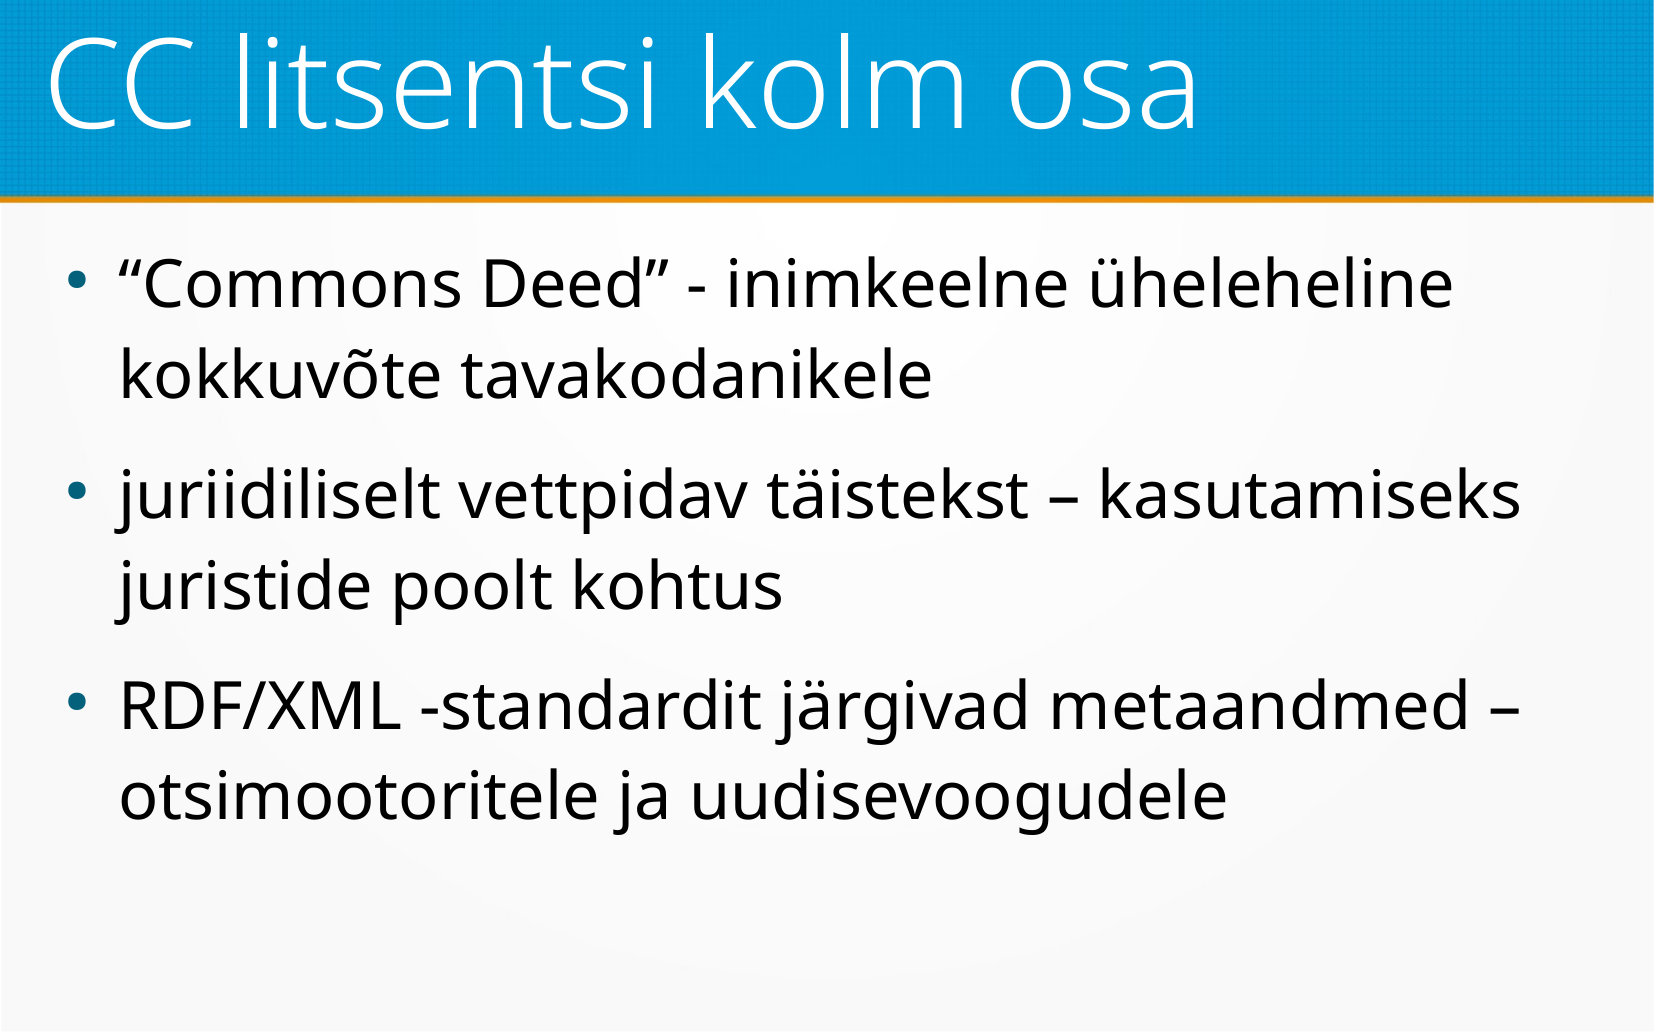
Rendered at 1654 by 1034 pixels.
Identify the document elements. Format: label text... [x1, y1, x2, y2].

list “Commons Deed” - inimkeelne üheleheline kokkuvõte tavakodanikele juriidiliselt vettpidav täistekst – kasutamiseks juristide poolt kohtus RDF/XML -standardit järgivad metaandmed – otsimootoritele ja uudisevoogudele [47, 236, 1607, 1002]
picture [0, 195, 1654, 1034]
title CC litsentsi kolm osa [43, 0, 1619, 166]
